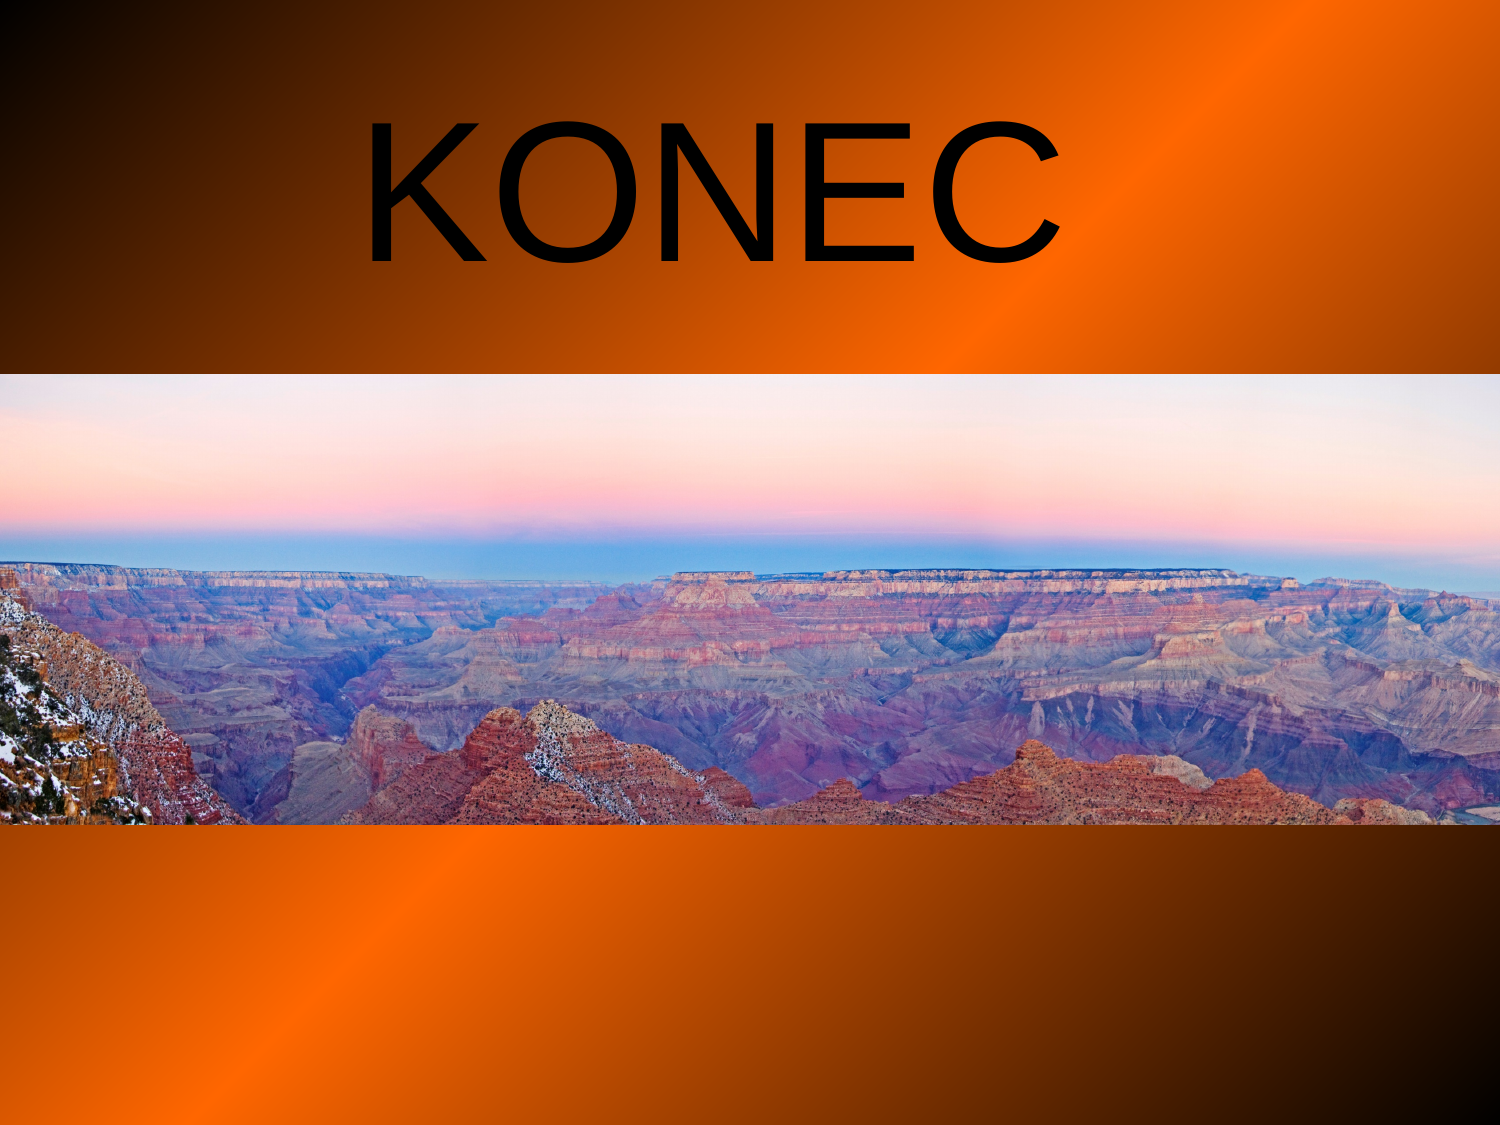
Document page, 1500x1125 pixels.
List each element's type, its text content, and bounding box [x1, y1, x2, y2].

title KONEC [37, 87, 1388, 275]
picture [0, 374, 1500, 825]
